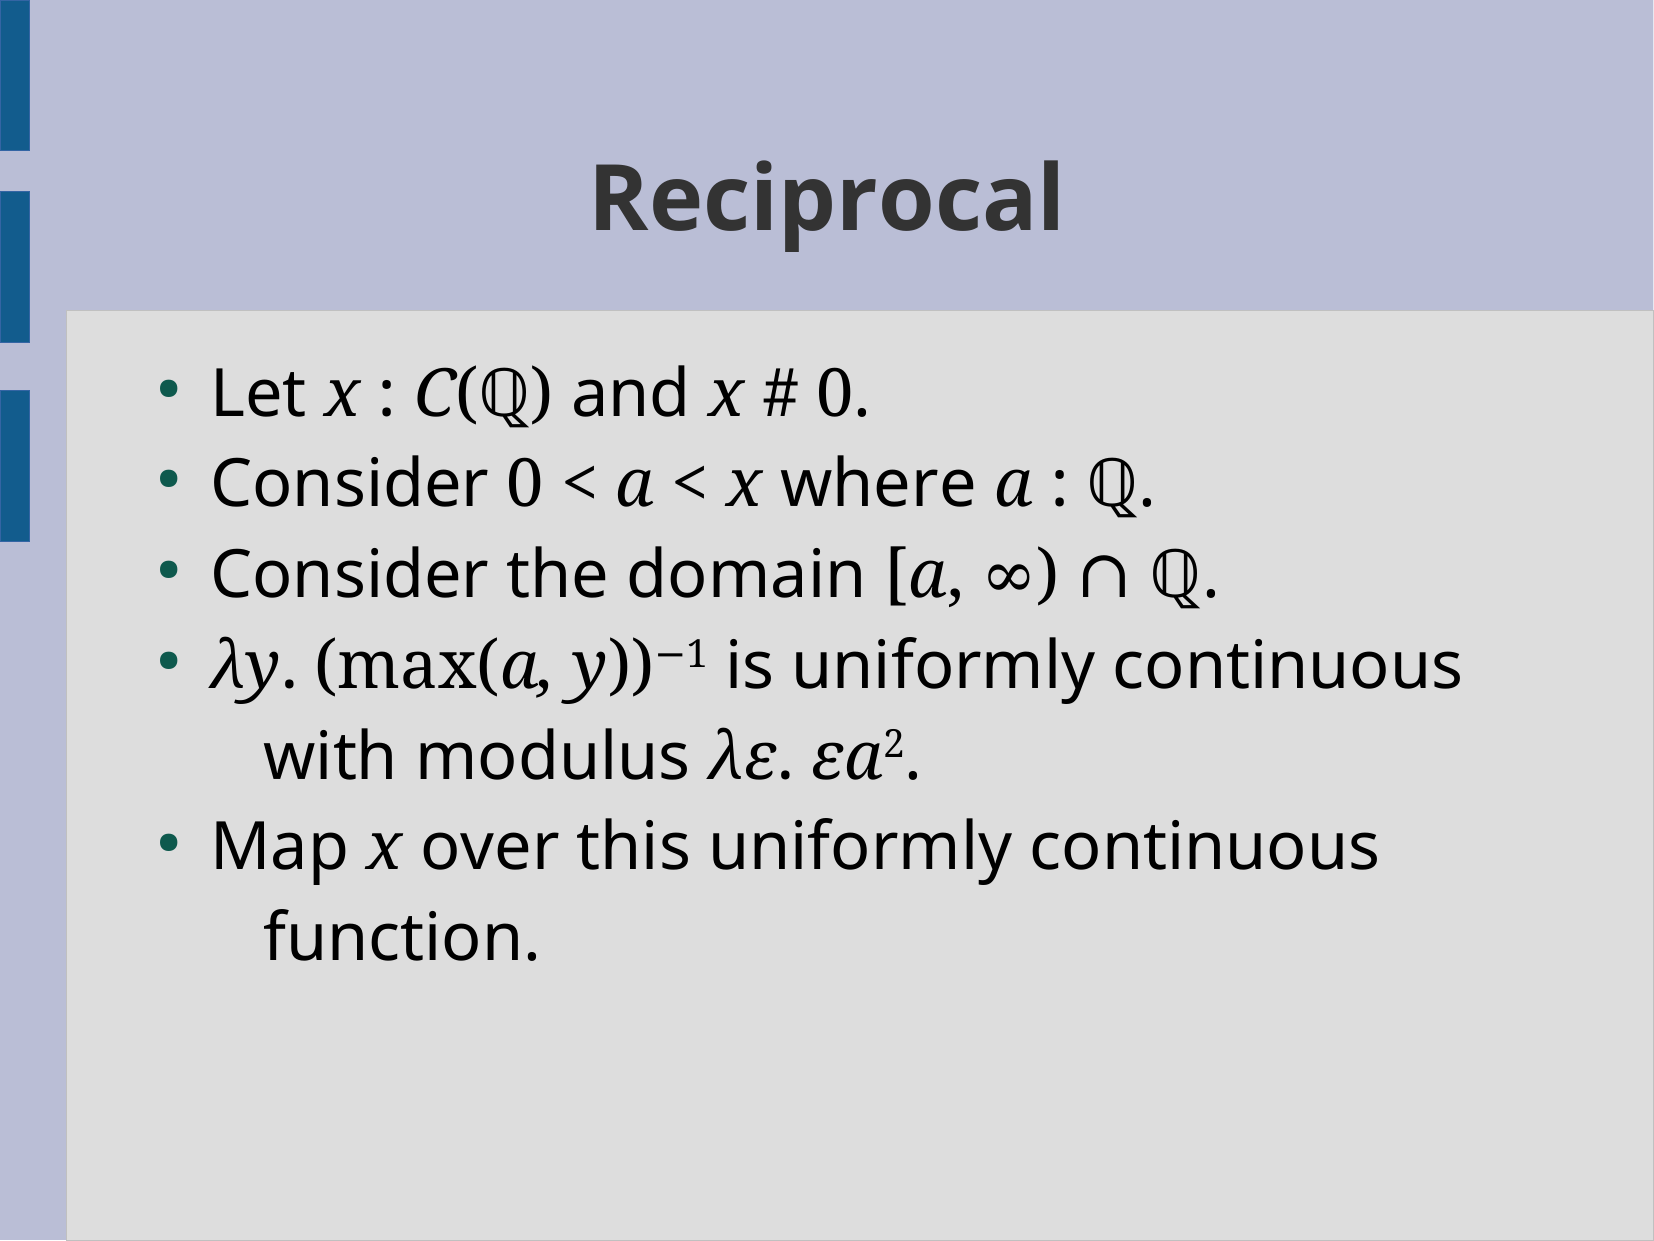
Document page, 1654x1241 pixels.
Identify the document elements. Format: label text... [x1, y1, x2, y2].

list Let x : C(ℚ) and x # 0. Consider 0 < a < x where a : ℚ. Consider the domain [a, ∞) ∩ ℚ. λy. (max(a, y))−1 is uniformly continuous with modulus λε. εa2. Map x over this uniformly continuous function. [121, 344, 1534, 1127]
title Reciprocal [121, 91, 1534, 299]
